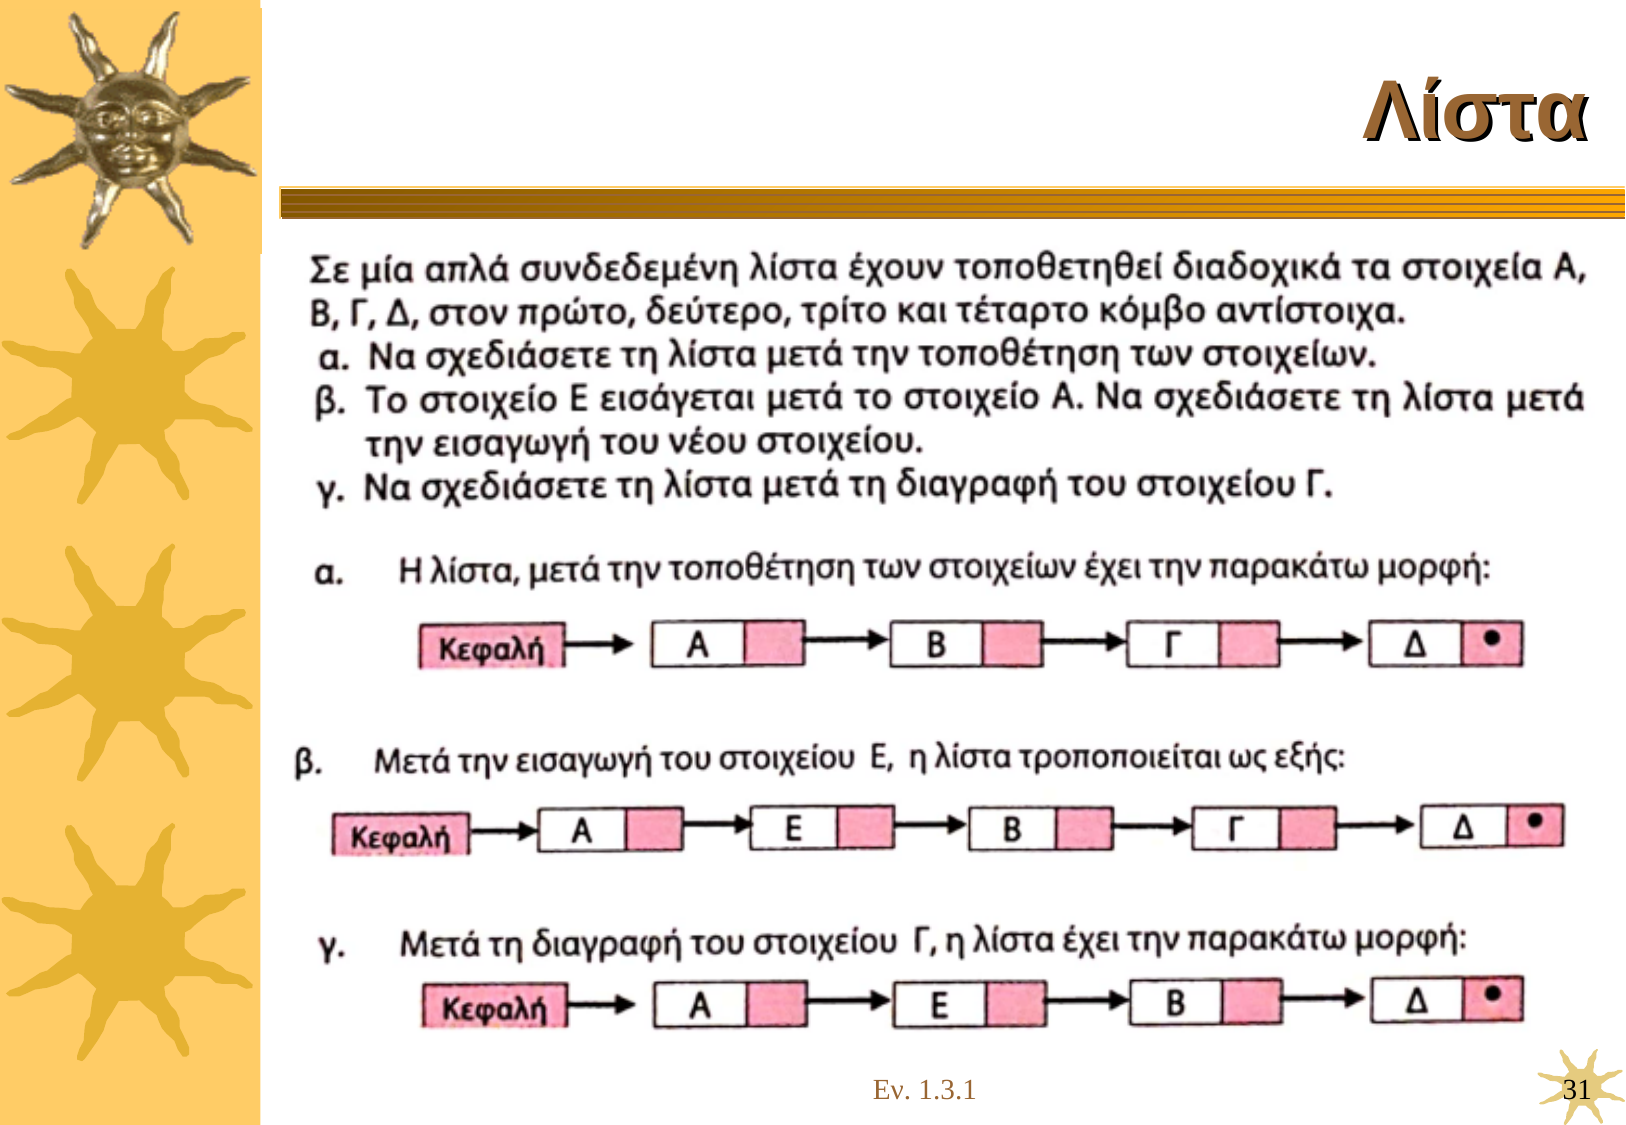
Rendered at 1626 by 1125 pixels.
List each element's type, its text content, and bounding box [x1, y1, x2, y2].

picture [1, 163, 262, 254]
picture [283, 732, 1584, 871]
text_box Λίστα [0, 0, 1625, 163]
picture [301, 547, 1536, 686]
picture [295, 242, 1595, 521]
picture [308, 915, 1560, 1047]
